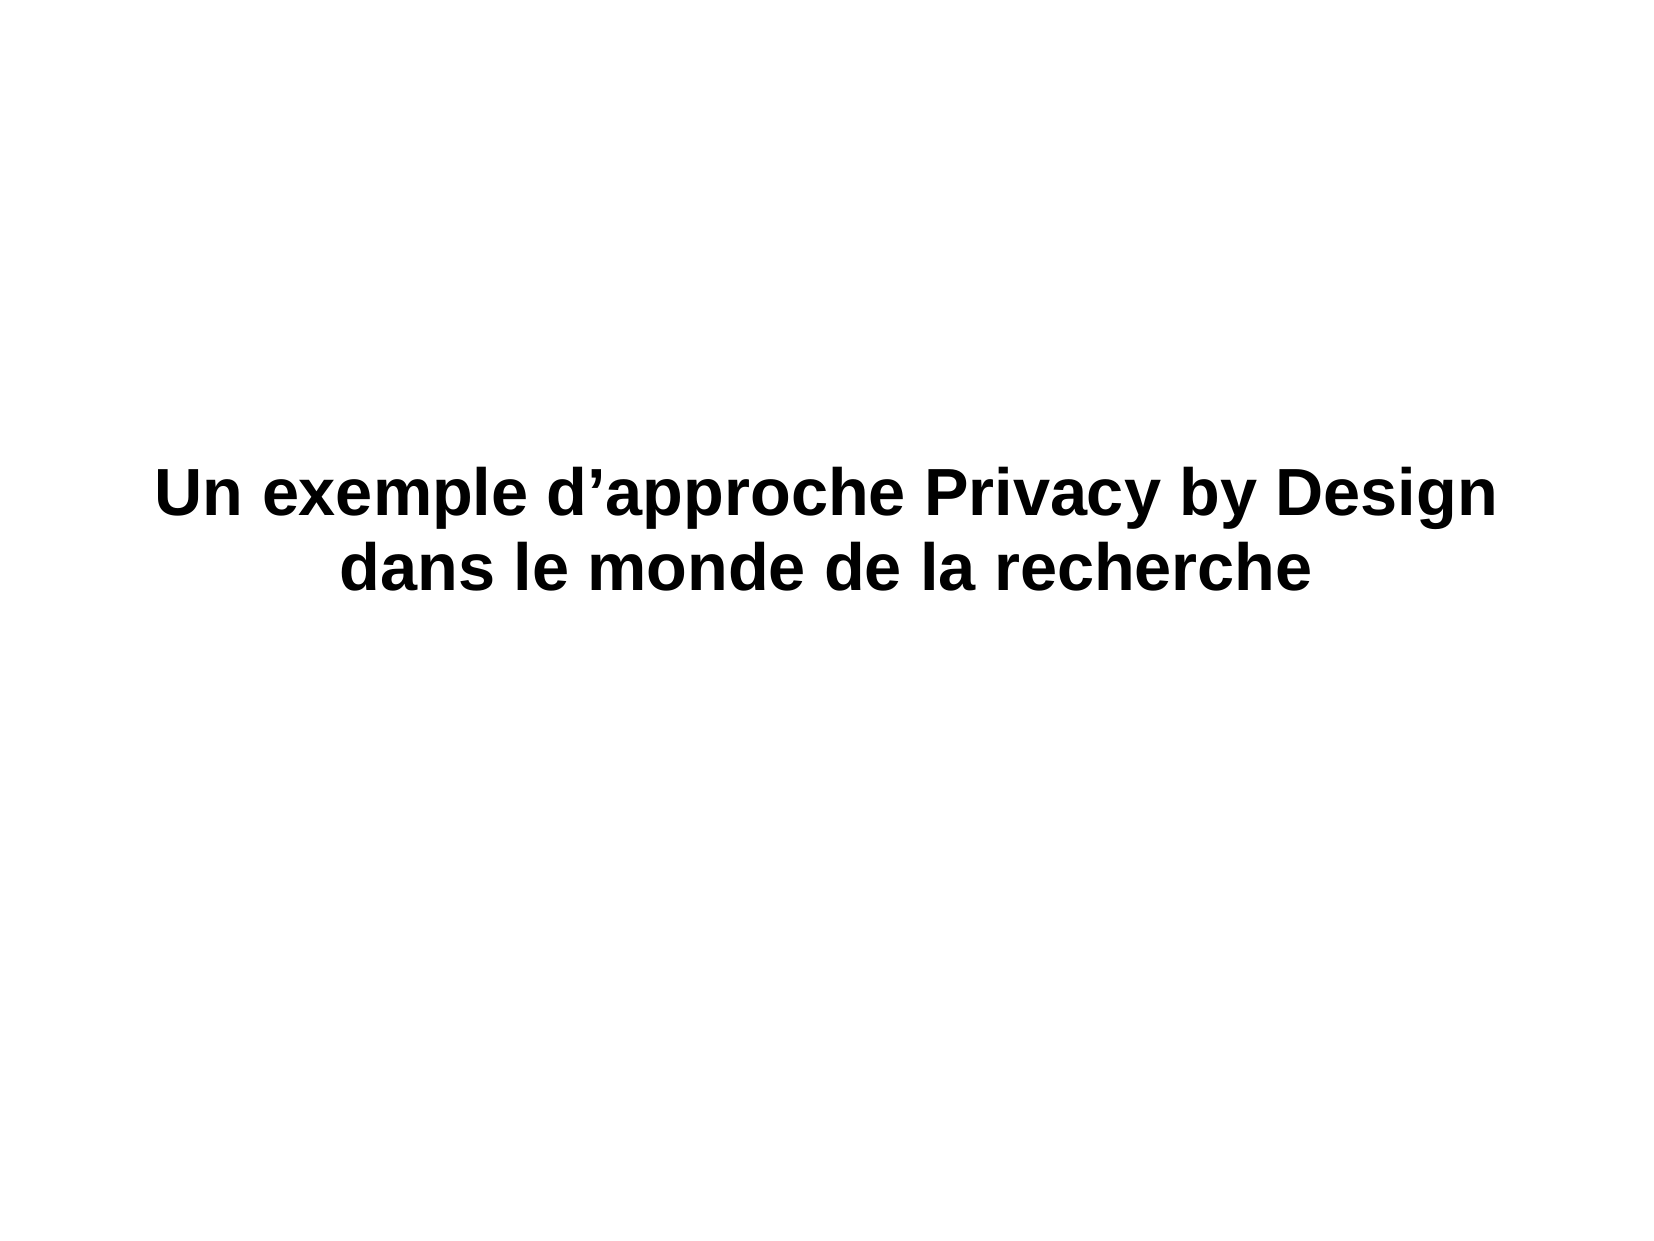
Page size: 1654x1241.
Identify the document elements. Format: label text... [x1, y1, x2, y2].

subtitle Un exemple d’approche Privacy by Design dans le monde de la recherche [82, 49, 1571, 1010]
